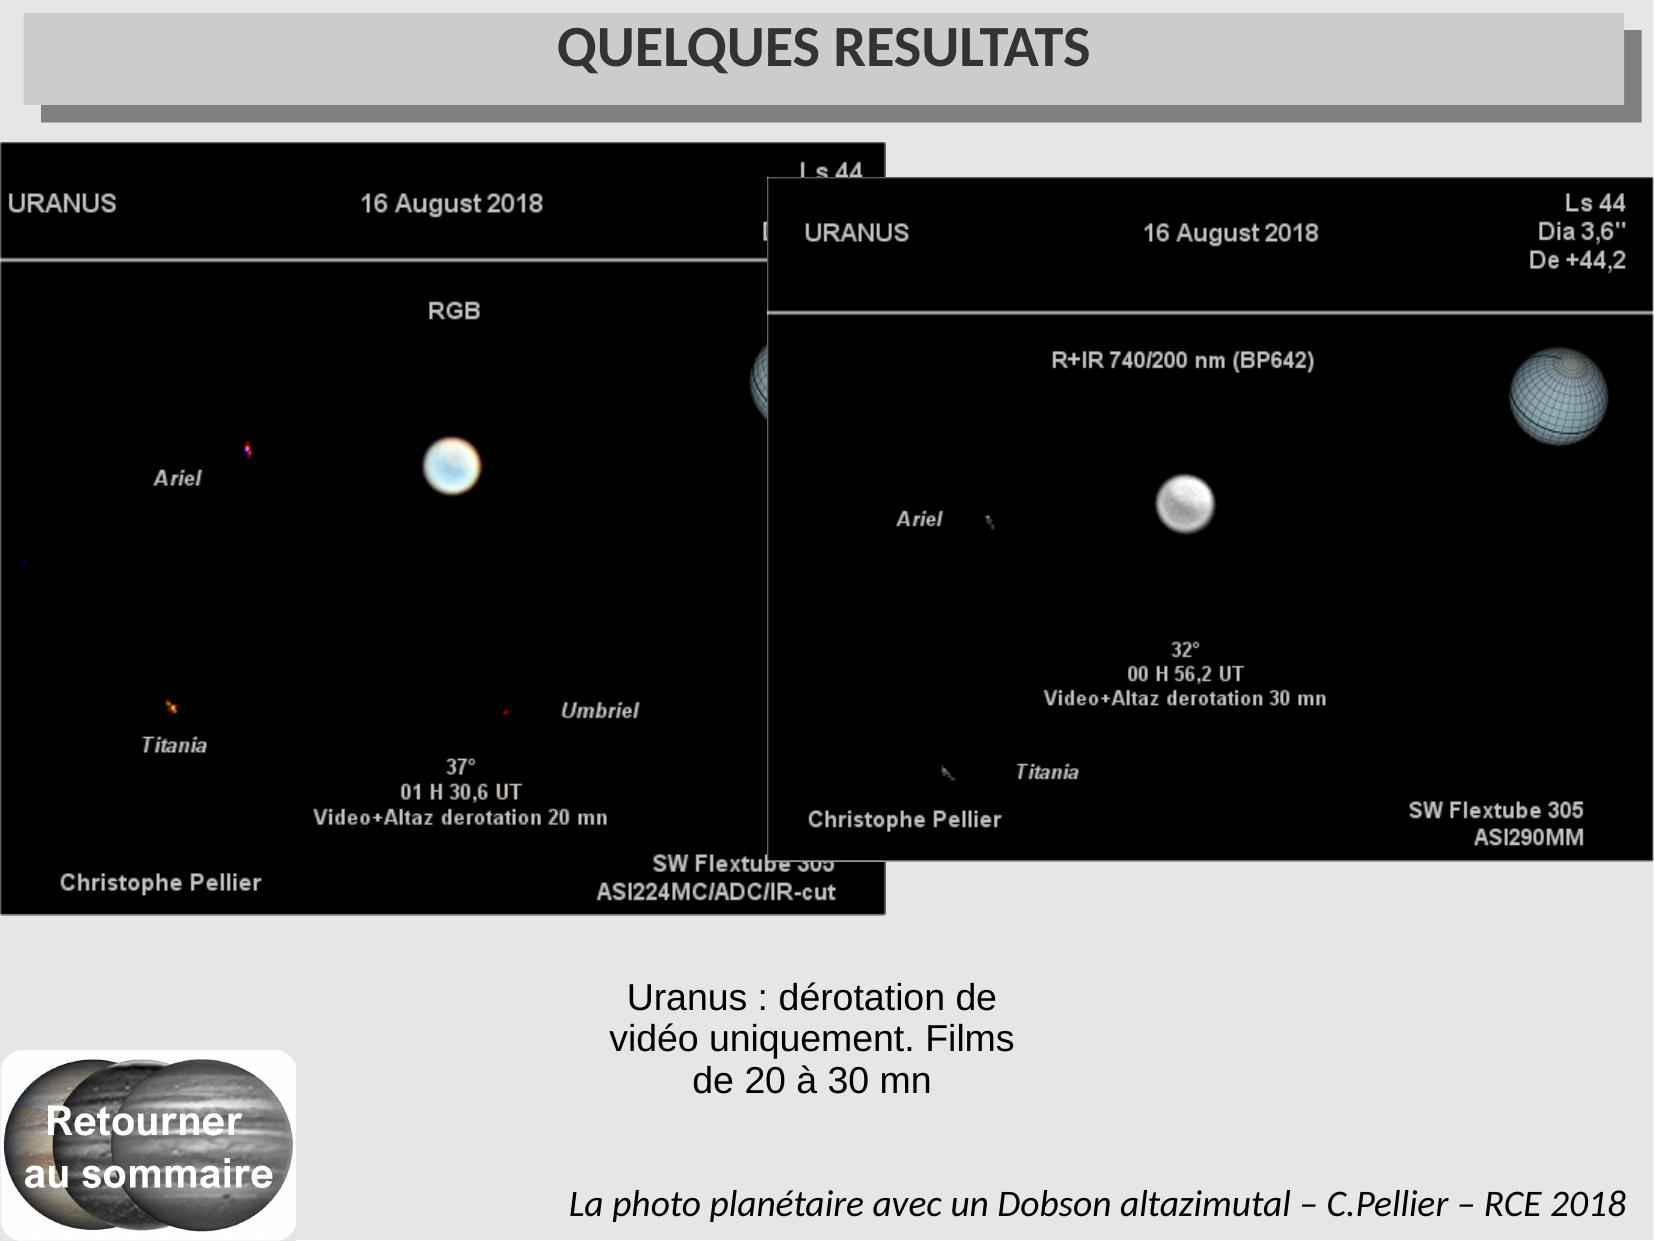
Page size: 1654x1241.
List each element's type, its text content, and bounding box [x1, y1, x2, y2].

text_box La photo planétaire avec un Dobson altazimutal – C.Pellier – RCE 2018 [431, 1181, 1642, 1241]
picture [0, 142, 1654, 916]
text_box QUELQUES RESULTATS [23, 12, 1625, 105]
picture [0, 1050, 296, 1241]
text_box Uranus : dérotation de vidéo uniquement. Films de 20 à 30 mn [590, 968, 1034, 1146]
